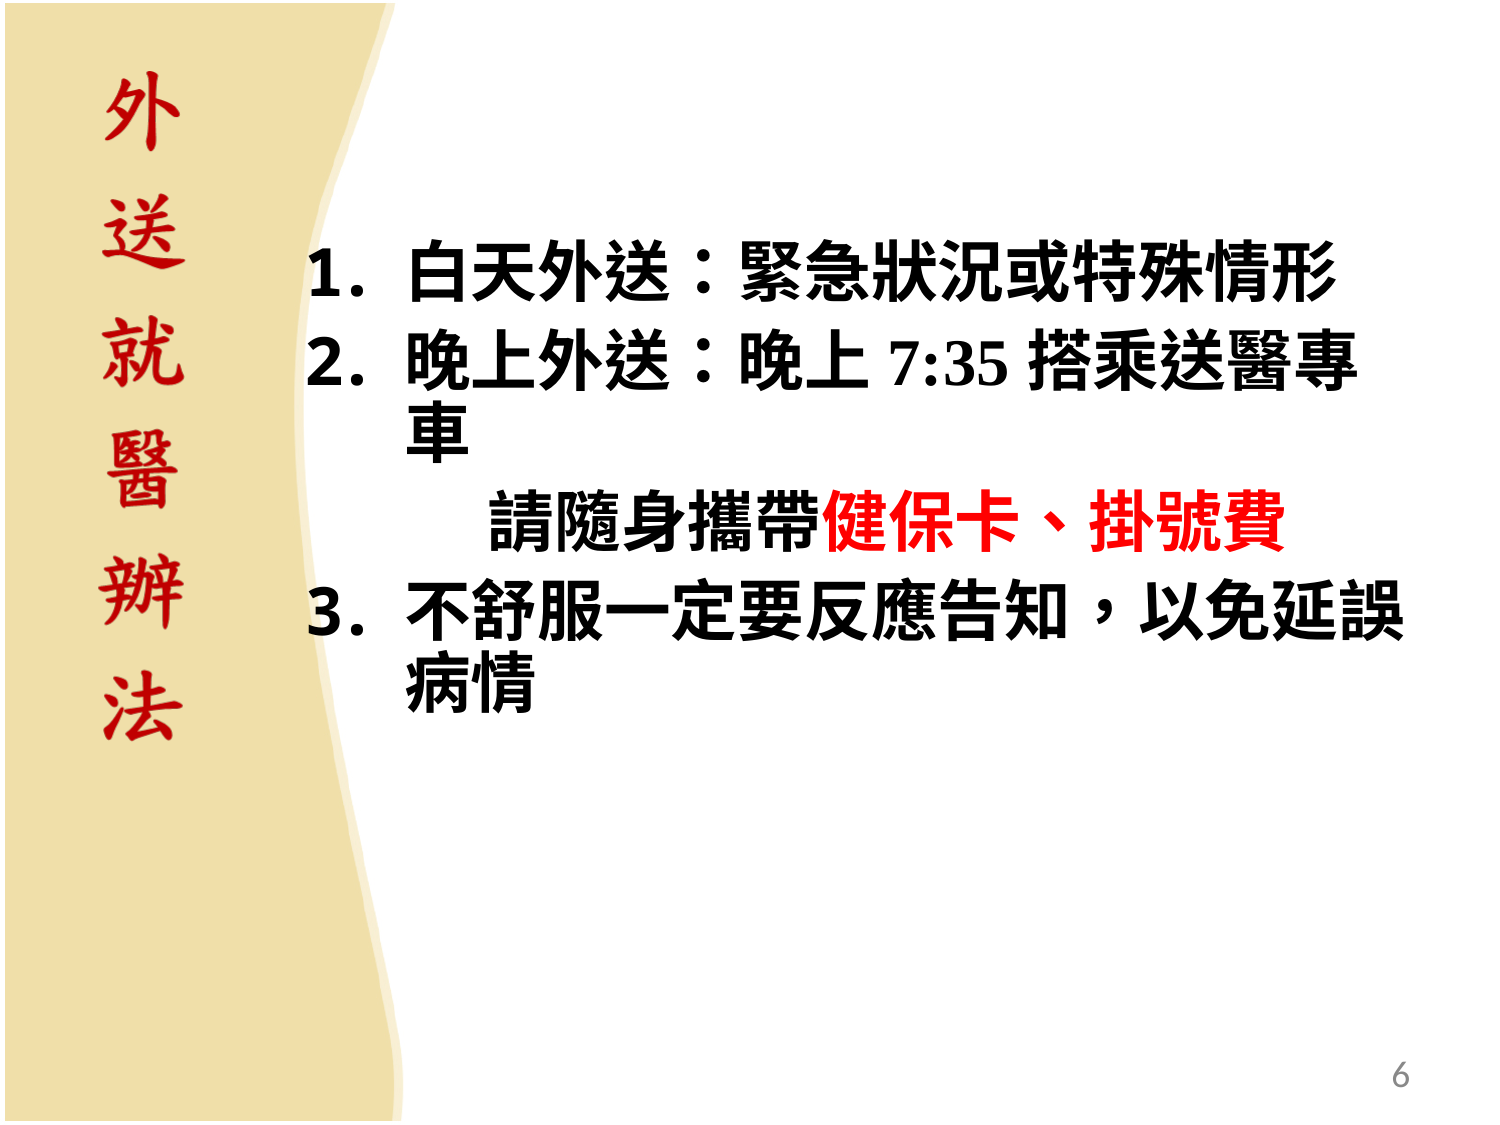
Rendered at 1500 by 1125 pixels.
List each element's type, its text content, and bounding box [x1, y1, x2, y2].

picture [0, 0, 1500, 1125]
list 白天外送：緊急狀況或特殊情形 晚上外送：晚上7:35搭乘送醫專車 請隨身攜帶健保卡、掛號費 不舒服一定要反應告知，以免延誤病情 [289, 231, 1425, 764]
text_box <編號> [1074, 1042, 1426, 1103]
